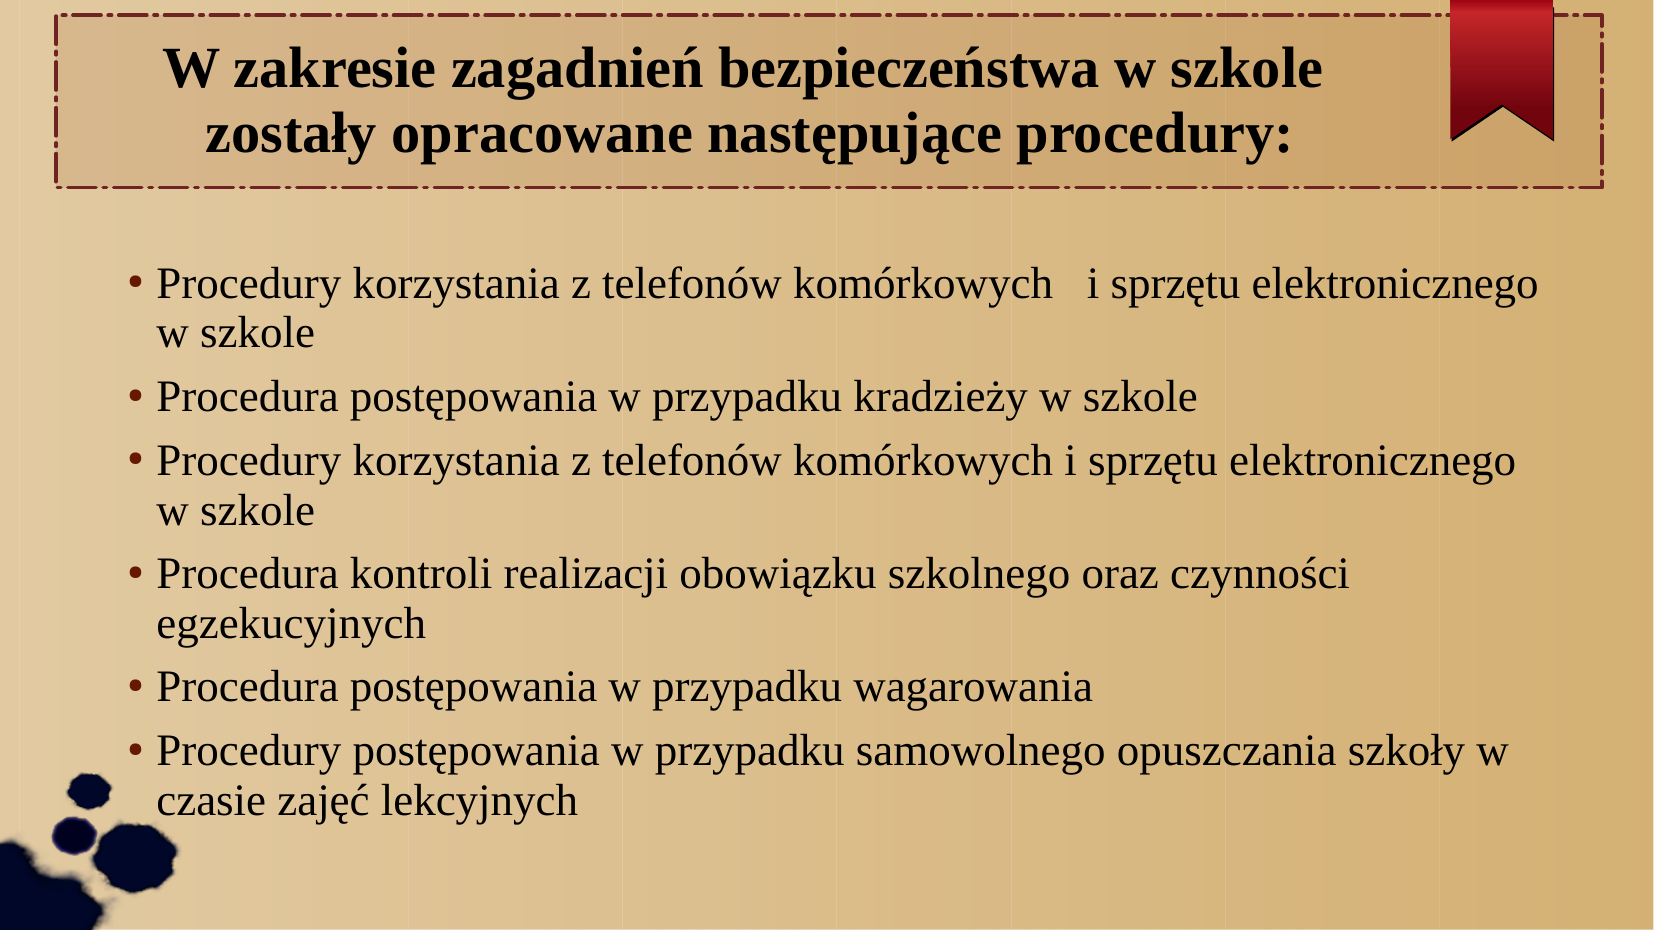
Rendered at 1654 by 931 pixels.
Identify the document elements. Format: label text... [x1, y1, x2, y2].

list Procedury korzystania z telefonów komórkowych i sprzętu elektronicznego w szkole Procedura postępowania w przypadku kradzieży w szkole Procedury korzystania z telefonów komórkowych i sprzętu elektronicznego w szkole Procedura kontroli realizacji obowiązku szkolnego oraz czynności egzekucyjnych Procedura postępowania w przypadku wagarowania Procedury postępowania w przypadku samowolnego opuszczania szkoły w czasie zajęć lekcyjnych [118, 204, 1630, 827]
title W zakresie zagadnień bezpieczeństwa w szkole zostały opracowane następujące procedury: [59, 11, 1441, 189]
